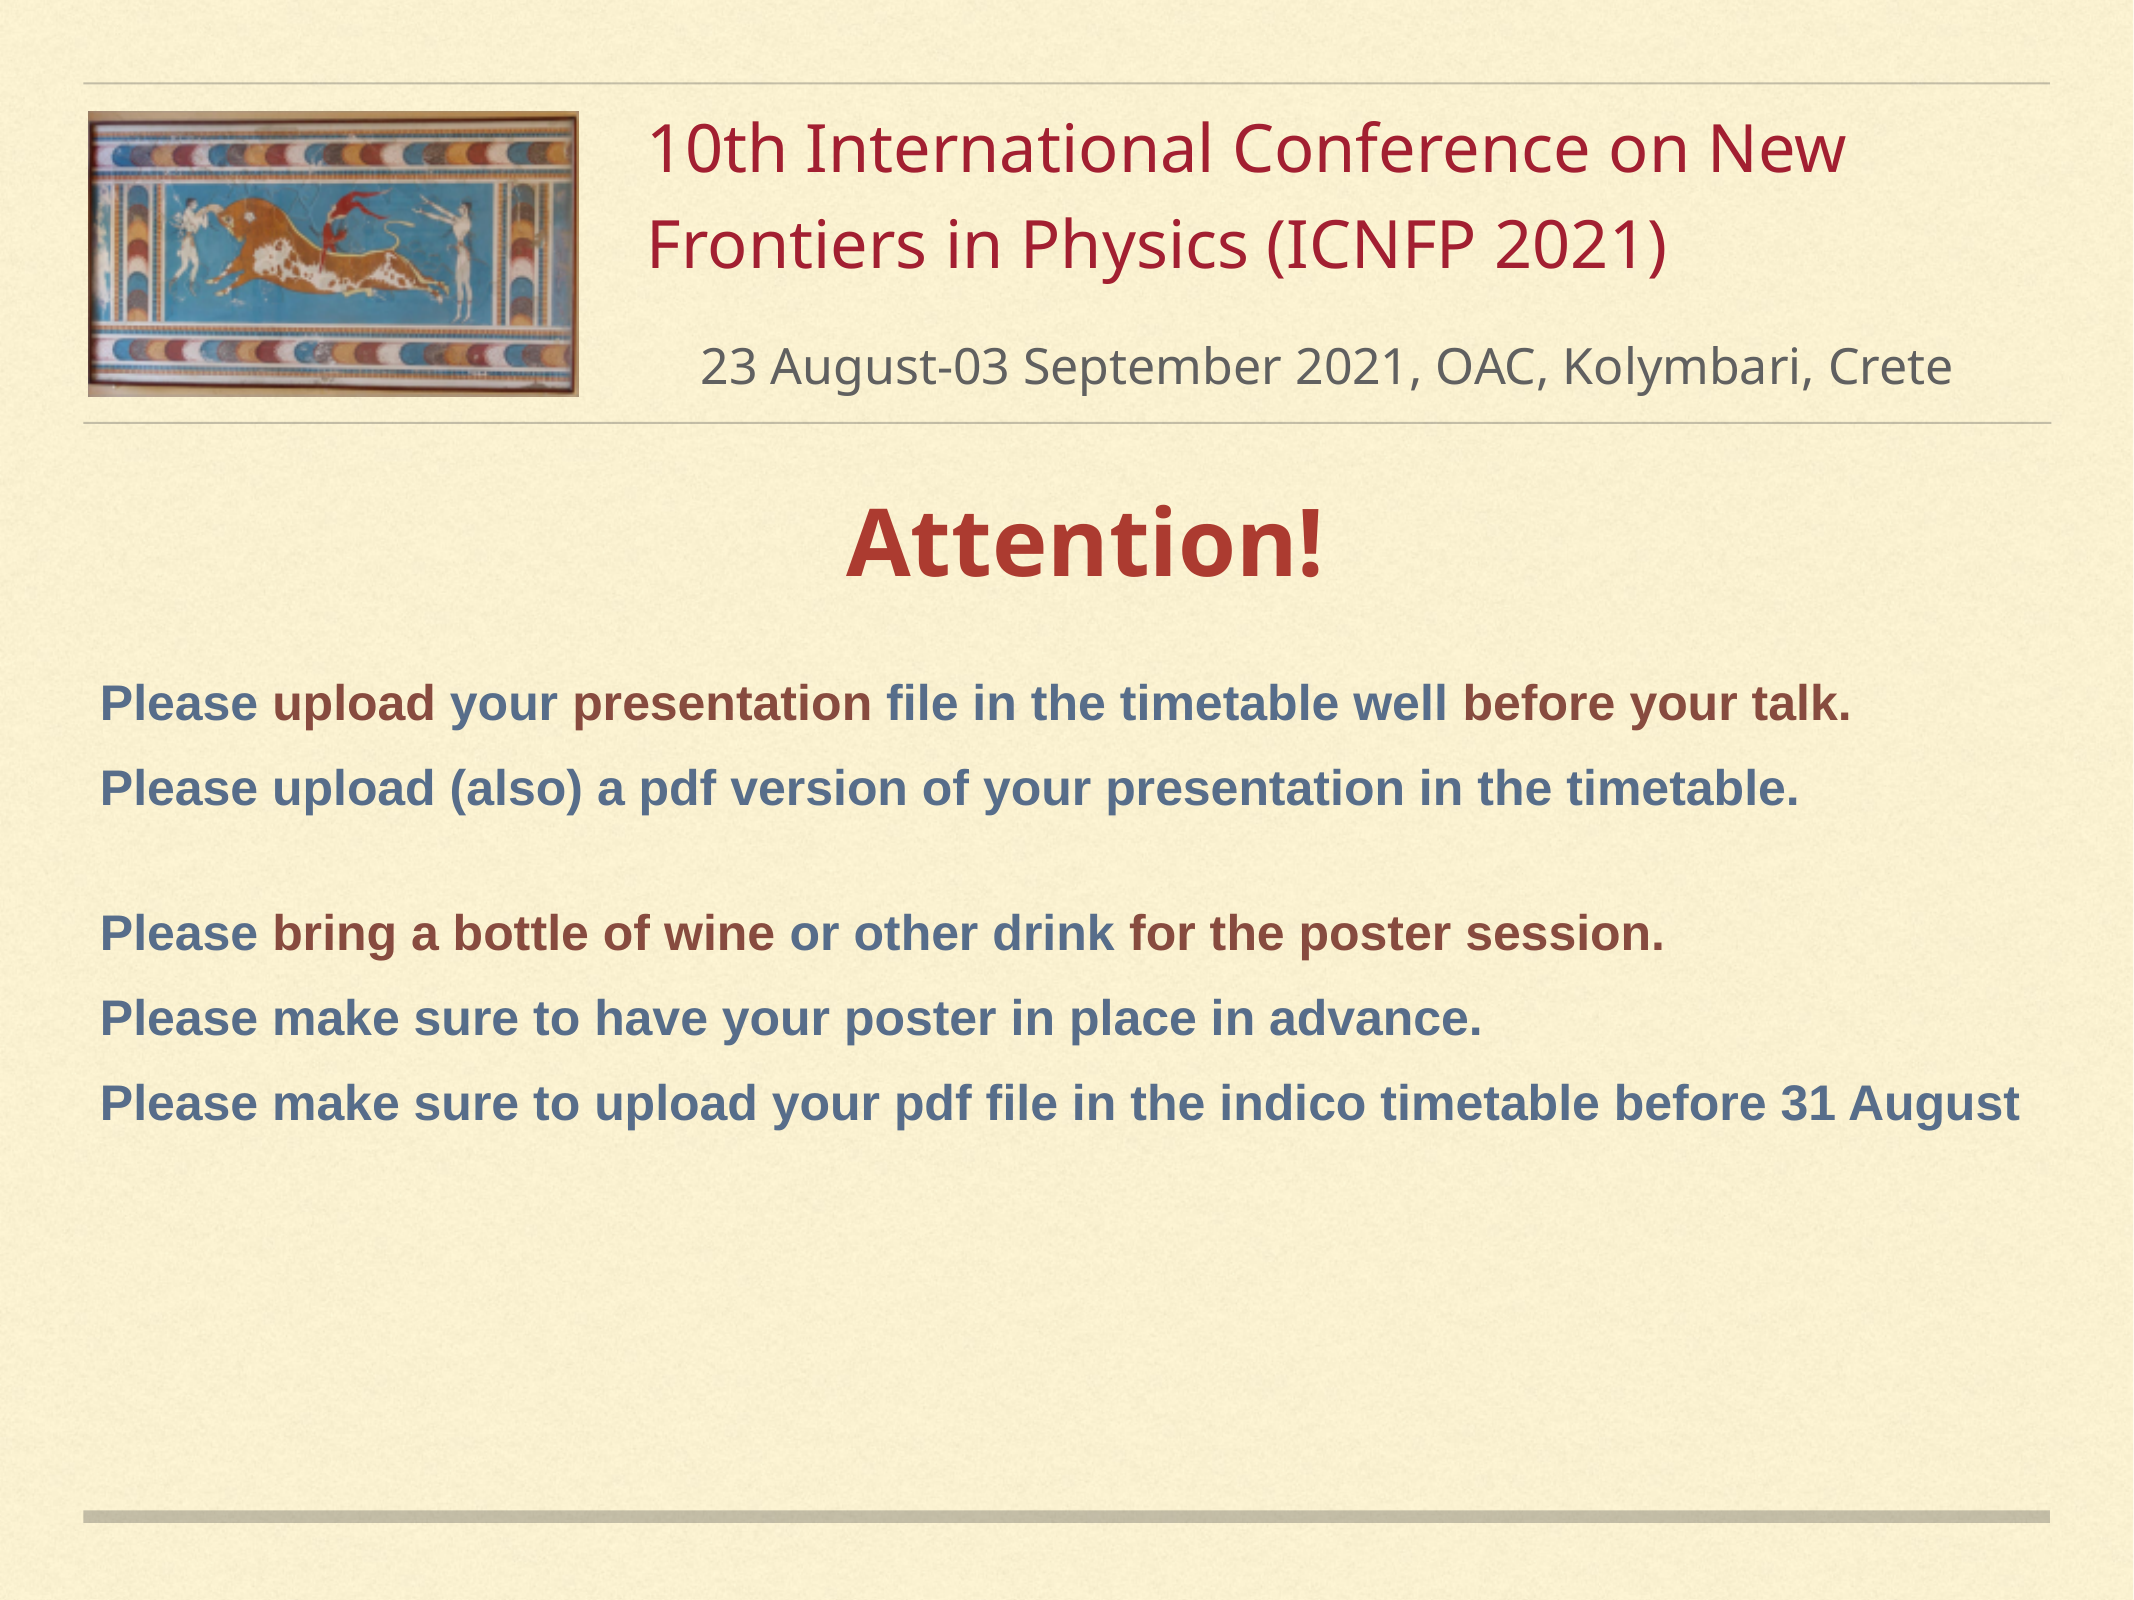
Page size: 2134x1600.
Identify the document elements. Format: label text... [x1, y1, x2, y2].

title 10th International Conference on New Frontiers in Physics (ICNFP 2021) [638, 66, 2130, 305]
text_box Please upload your presentation file in the timetable well before your talk. Please upload (also) a pdf version of your presentation in the timetable. Please bring a bottle of wine or other drink for the poster session. Please make sure to have your poster in place in advance. Please make sure to upload your pdf file in the indico timetable before 31 August [91, 661, 2059, 1139]
picture [0, 0, 2134, 1600]
text_box Attention! [837, 474, 1334, 604]
text_box 23 August-03 September 2021, OAC, Kolymbari, Crete [520, 326, 2134, 403]
